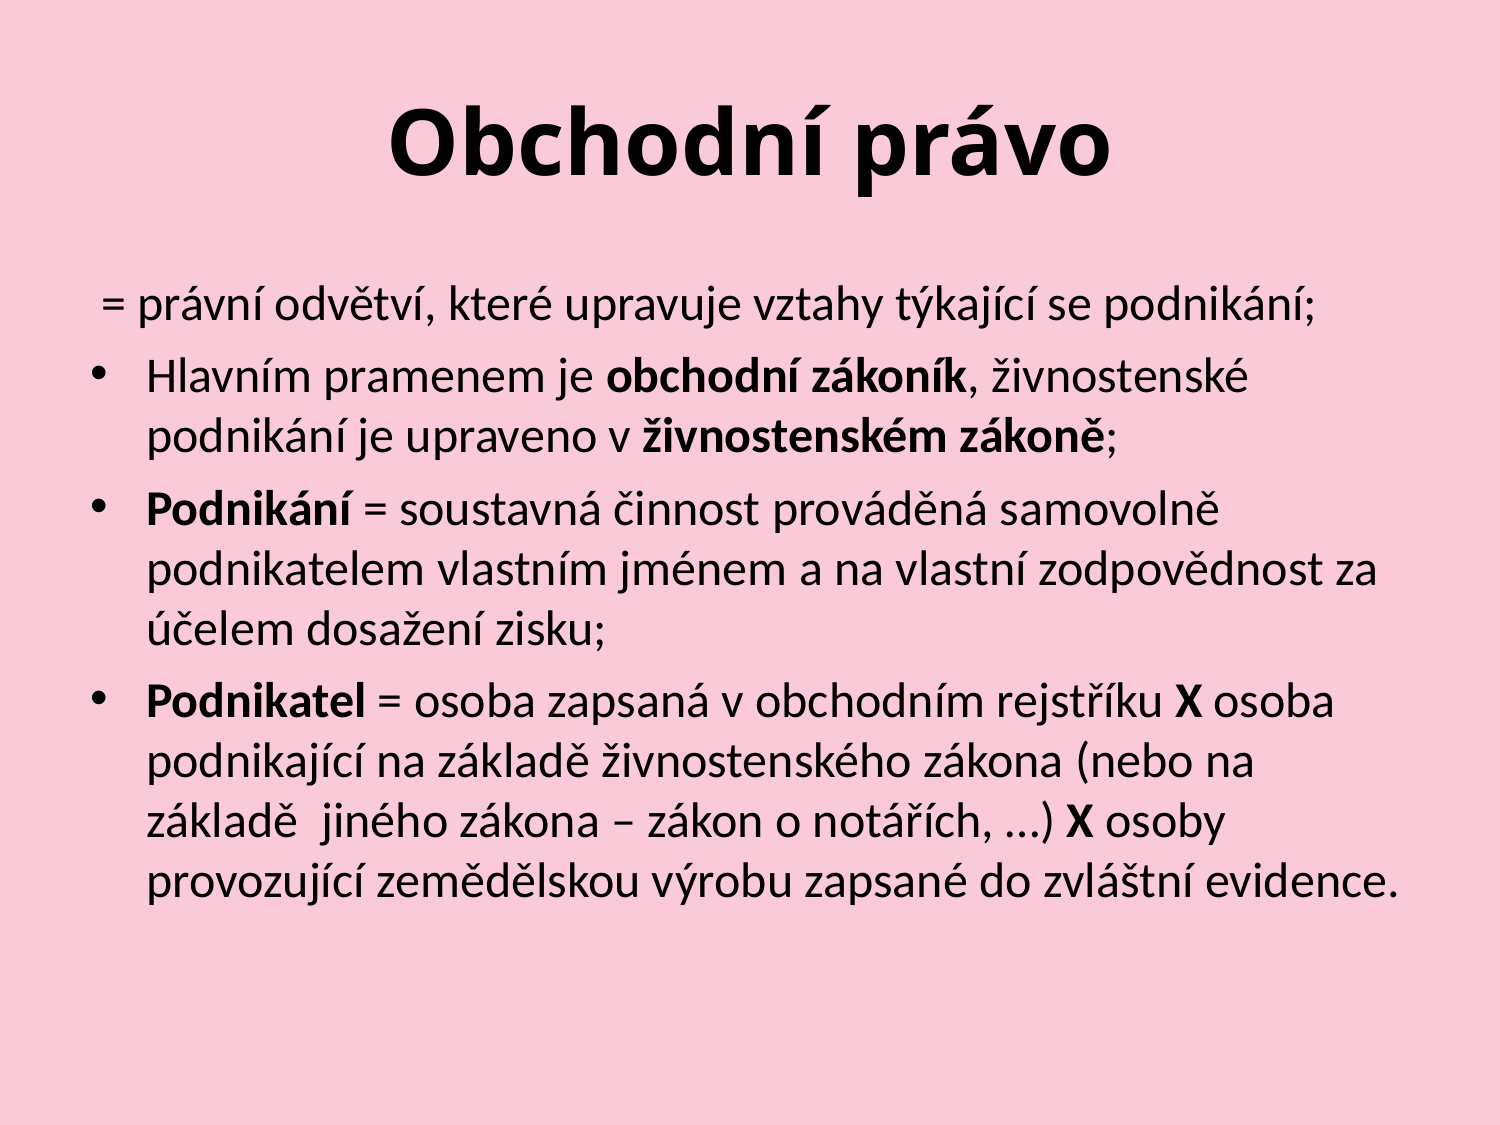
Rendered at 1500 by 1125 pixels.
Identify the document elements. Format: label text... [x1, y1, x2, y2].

title Obchodní právo [75, 45, 1426, 233]
list = právní odvětví, které upravuje vztahy týkající se podnikání; Hlavním pramenem je obchodní zákoník, živnostenské podnikání je upraveno v živnostenském zákoně; Podnikání = soustavná činnost prováděná samovolně podnikatelem vlastním jménem a na vlastní zodpovědnost za účelem dosažení zisku; Podnikatel = osoba zapsaná v obchodním rejstříku X osoba podnikající na základě živnostenského zákona (nebo na základě jiného zákona – zákon o notářích, …) X osoby provozující zemědělskou výrobu zapsané do zvláštní evidence. [75, 262, 1426, 1006]
